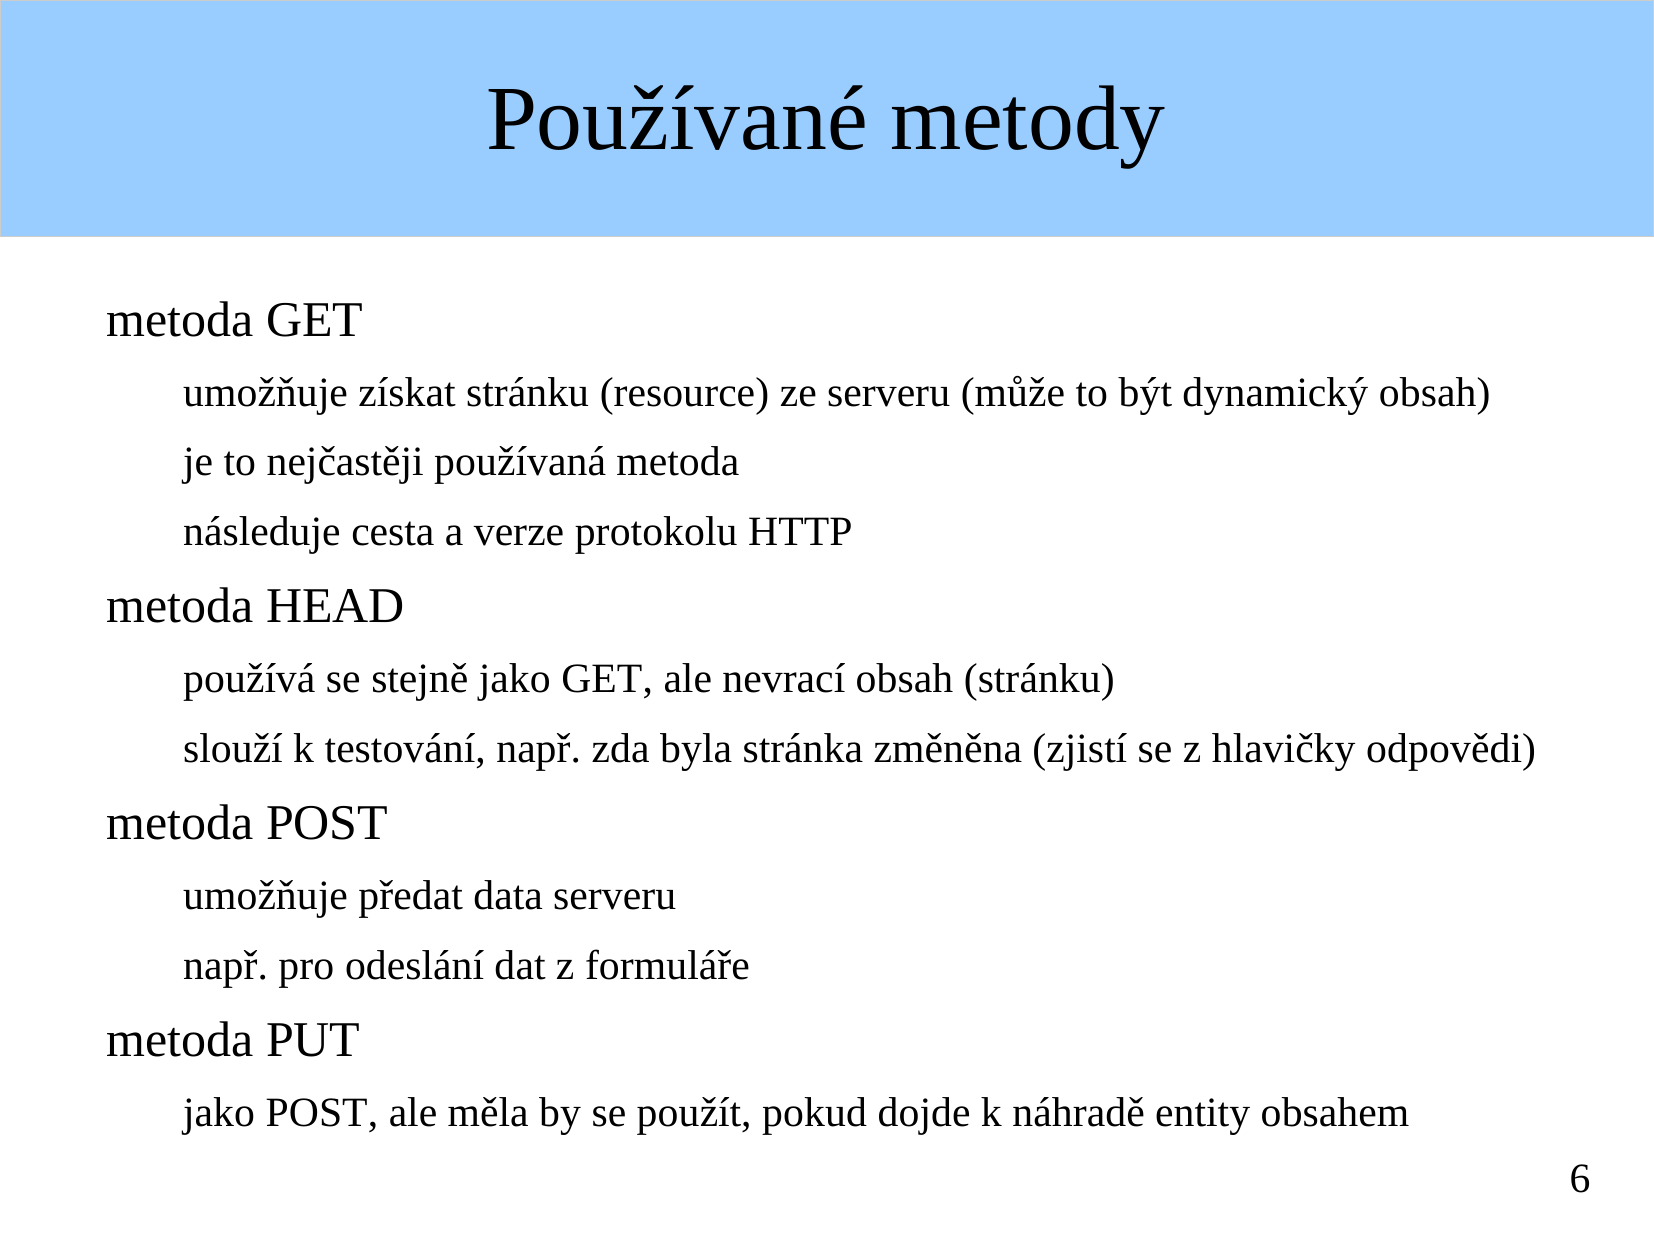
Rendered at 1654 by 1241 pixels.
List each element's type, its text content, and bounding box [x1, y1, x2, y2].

list metoda GET umožňuje získat stránku (resource) ze serveru (může to být dynamický obsah) je to nejčastěji používaná metoda následuje cesta a verze protokolu HTTP metoda HEAD používá se stejně jako GET, ale nevrací obsah (stránku) slouží k testování, např. zda byla stránka změněna (zjistí se z hlavičky odpovědi) metoda POST umožňuje předat data serveru např. pro odeslání dat z formuláře metoda PUT jako POST, ale měla by se použít, pokud dojde k náhradě entity obsahem [88, 291, 1565, 1182]
title Používané metody [0, 0, 1654, 237]
